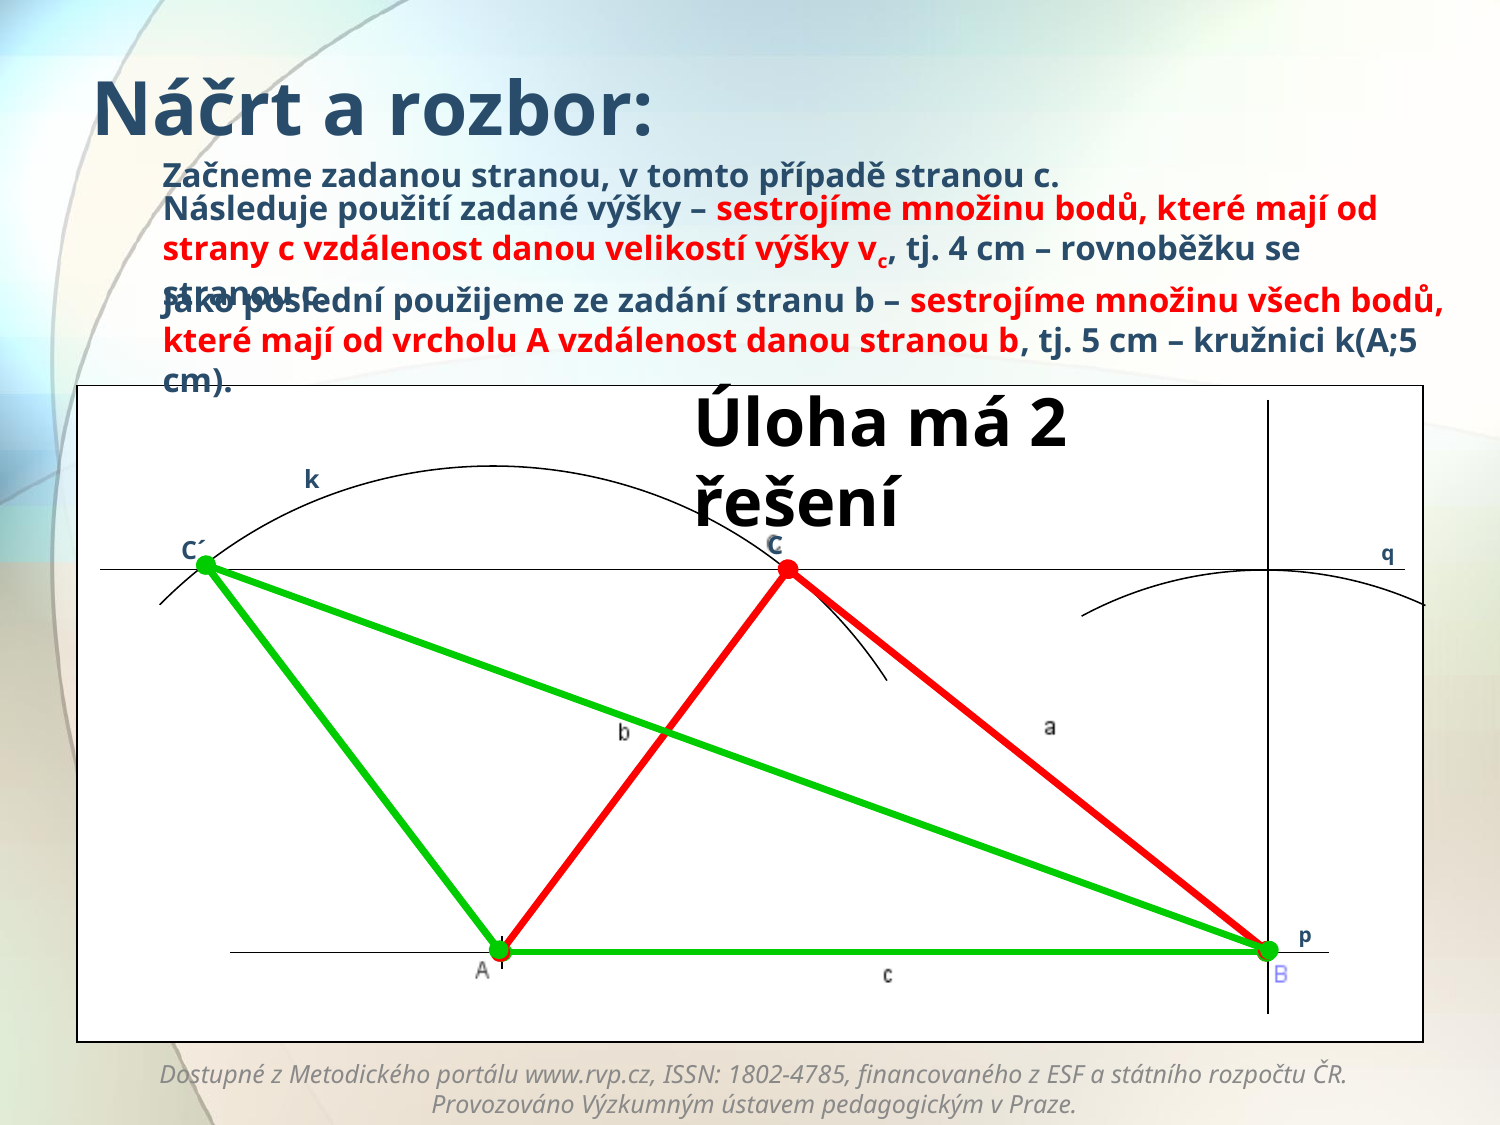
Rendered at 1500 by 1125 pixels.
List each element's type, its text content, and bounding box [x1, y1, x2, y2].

text_box k [289, 444, 358, 513]
text_box C´ [218, 574, 235, 584]
text_box Začneme zadanou stranou, v tomto případě stranou c. [147, 139, 1424, 209]
text_box [820, 417, 834, 425]
text_box [777, 417, 792, 425]
text_box Následuje použití zadané výšky – sestrojíme množinu bodů, které mají od strany c vzdálenost danou velikostí výšky vc, tj. 4 cm – rovnoběžku se stranou c. [147, 215, 1447, 284]
title Náčrt a rozbor: [76, 62, 1412, 165]
picture [0, 0, 1500, 1125]
text_box [1341, 570, 1366, 582]
text_box [226, 580, 430, 852]
text_box [1383, 587, 1424, 603]
text_box [235, 570, 430, 642]
text_box [944, 417, 957, 425]
text_box Úloha má 2 řešení [678, 425, 1294, 494]
text_box C [752, 510, 822, 580]
text_box [235, 467, 644, 569]
text_box C [809, 510, 822, 519]
text_box q [1366, 517, 1436, 587]
text_box [921, 417, 934, 425]
text_box p [1283, 900, 1353, 969]
text_box Jako poslední použijeme ze zadání stranu b – sestrojíme množinu všech bodů, které mají od vrcholu A vzdálenost danou stranou b, tj. 5 cm – kružnici k(A;5 cm). [147, 304, 1471, 374]
text_box [76, 385, 1424, 1042]
text_box C´ [166, 515, 235, 584]
